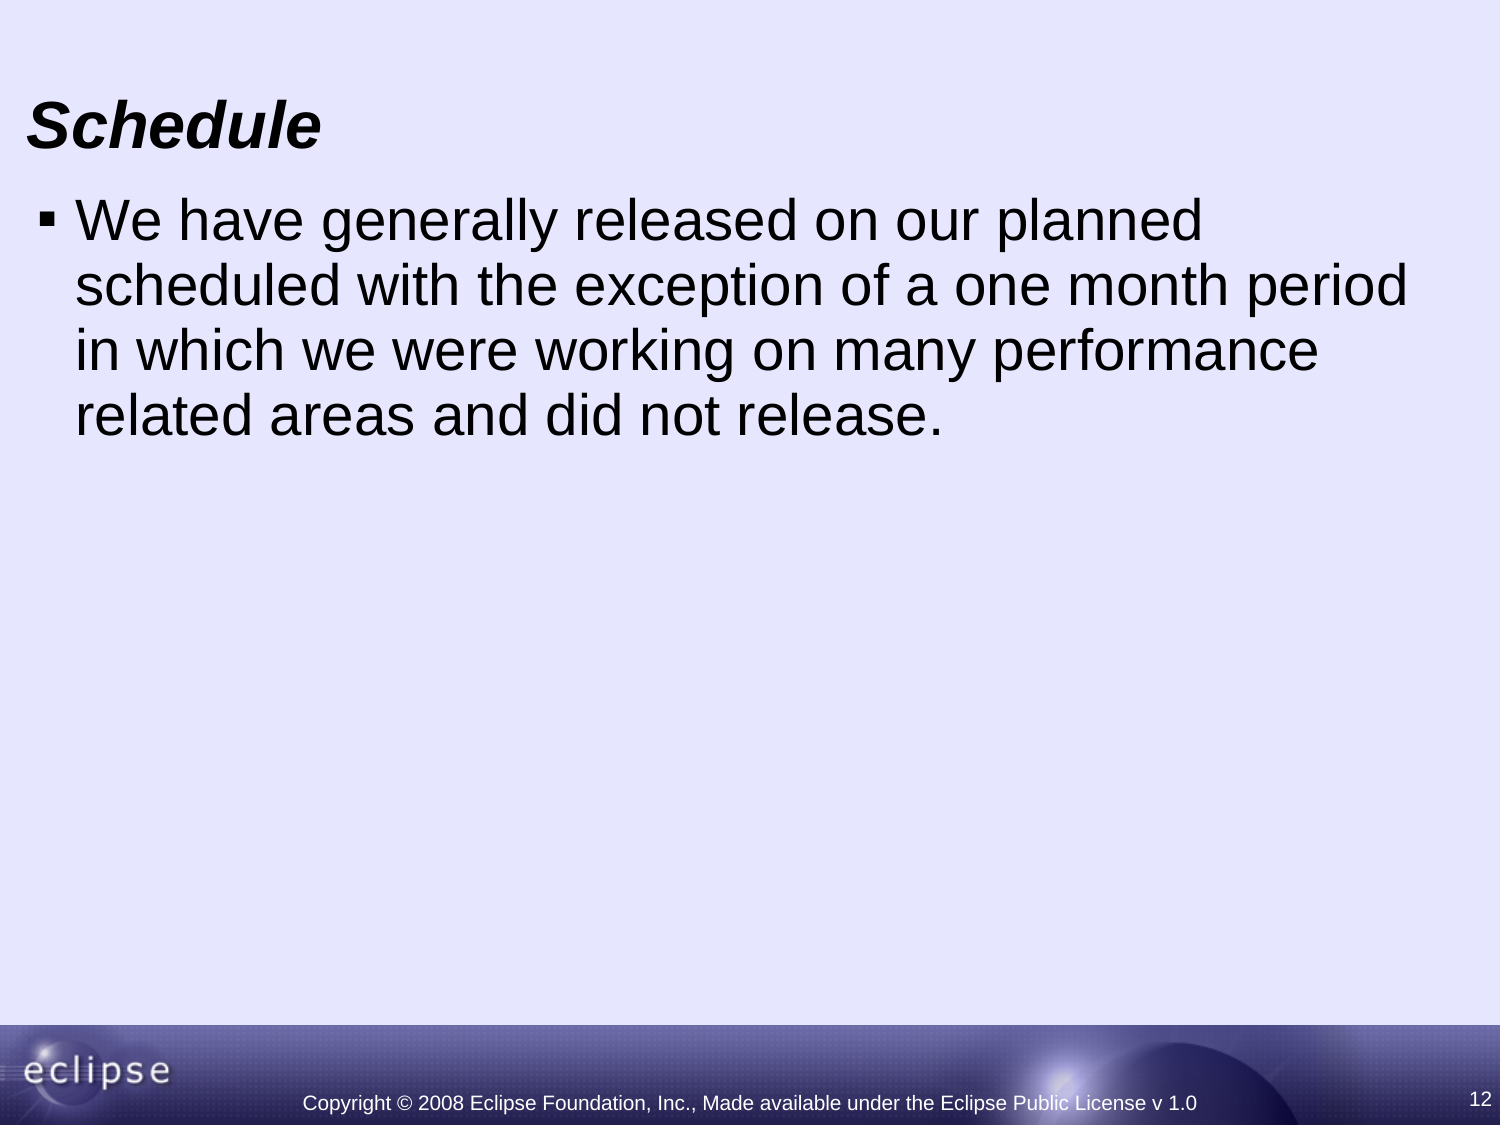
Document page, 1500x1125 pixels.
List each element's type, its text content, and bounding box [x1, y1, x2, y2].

title Schedule [26, 84, 1474, 172]
list We have generally released on our planned scheduled with the exception of a one month period in which we were working on many performance related areas and did not release. [37, 187, 1463, 1021]
picture [0, 1025, 1500, 1125]
